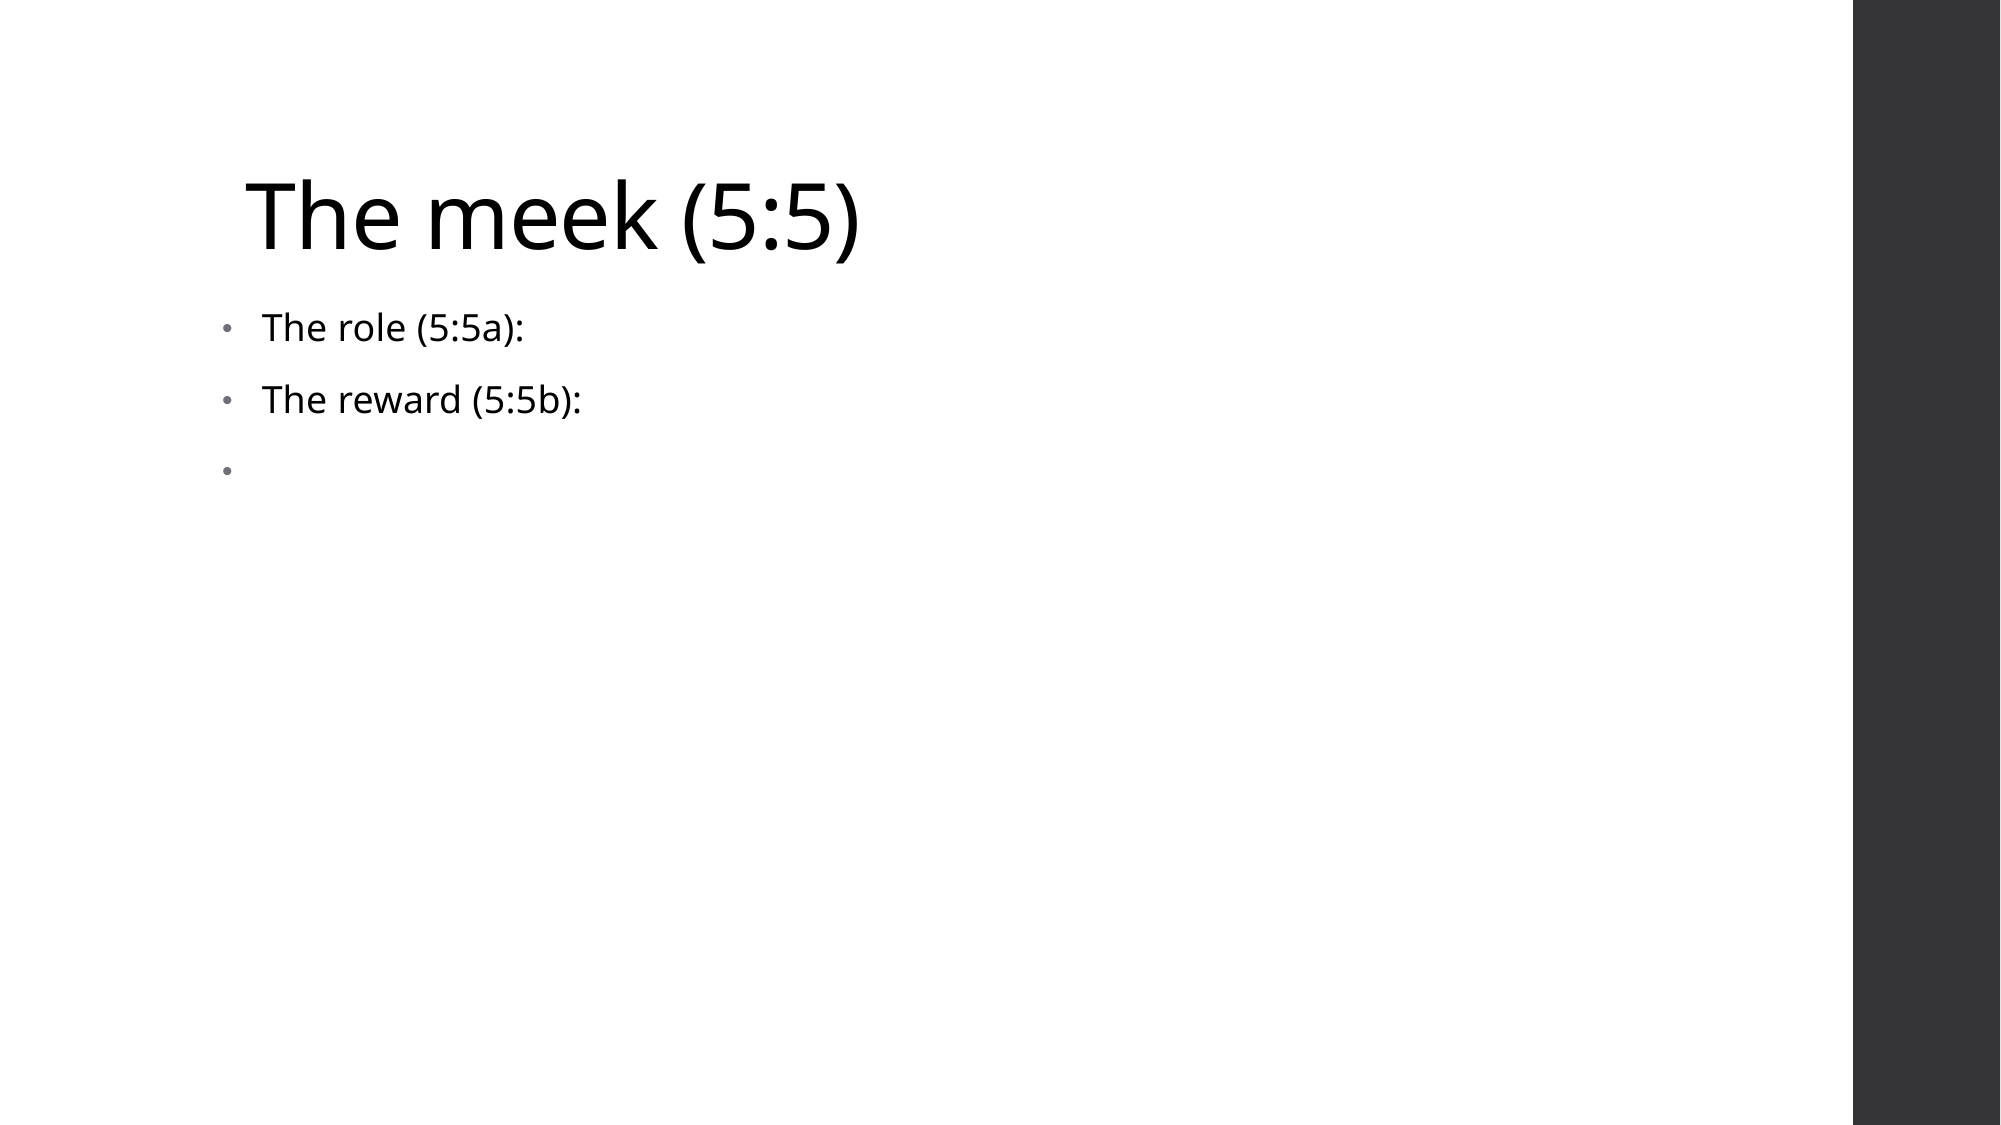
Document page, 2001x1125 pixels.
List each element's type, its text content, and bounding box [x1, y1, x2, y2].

title The meek (5:5) [206, 60, 1797, 278]
list The role (5:5a): The reward (5:5b): [206, 299, 1617, 1014]
